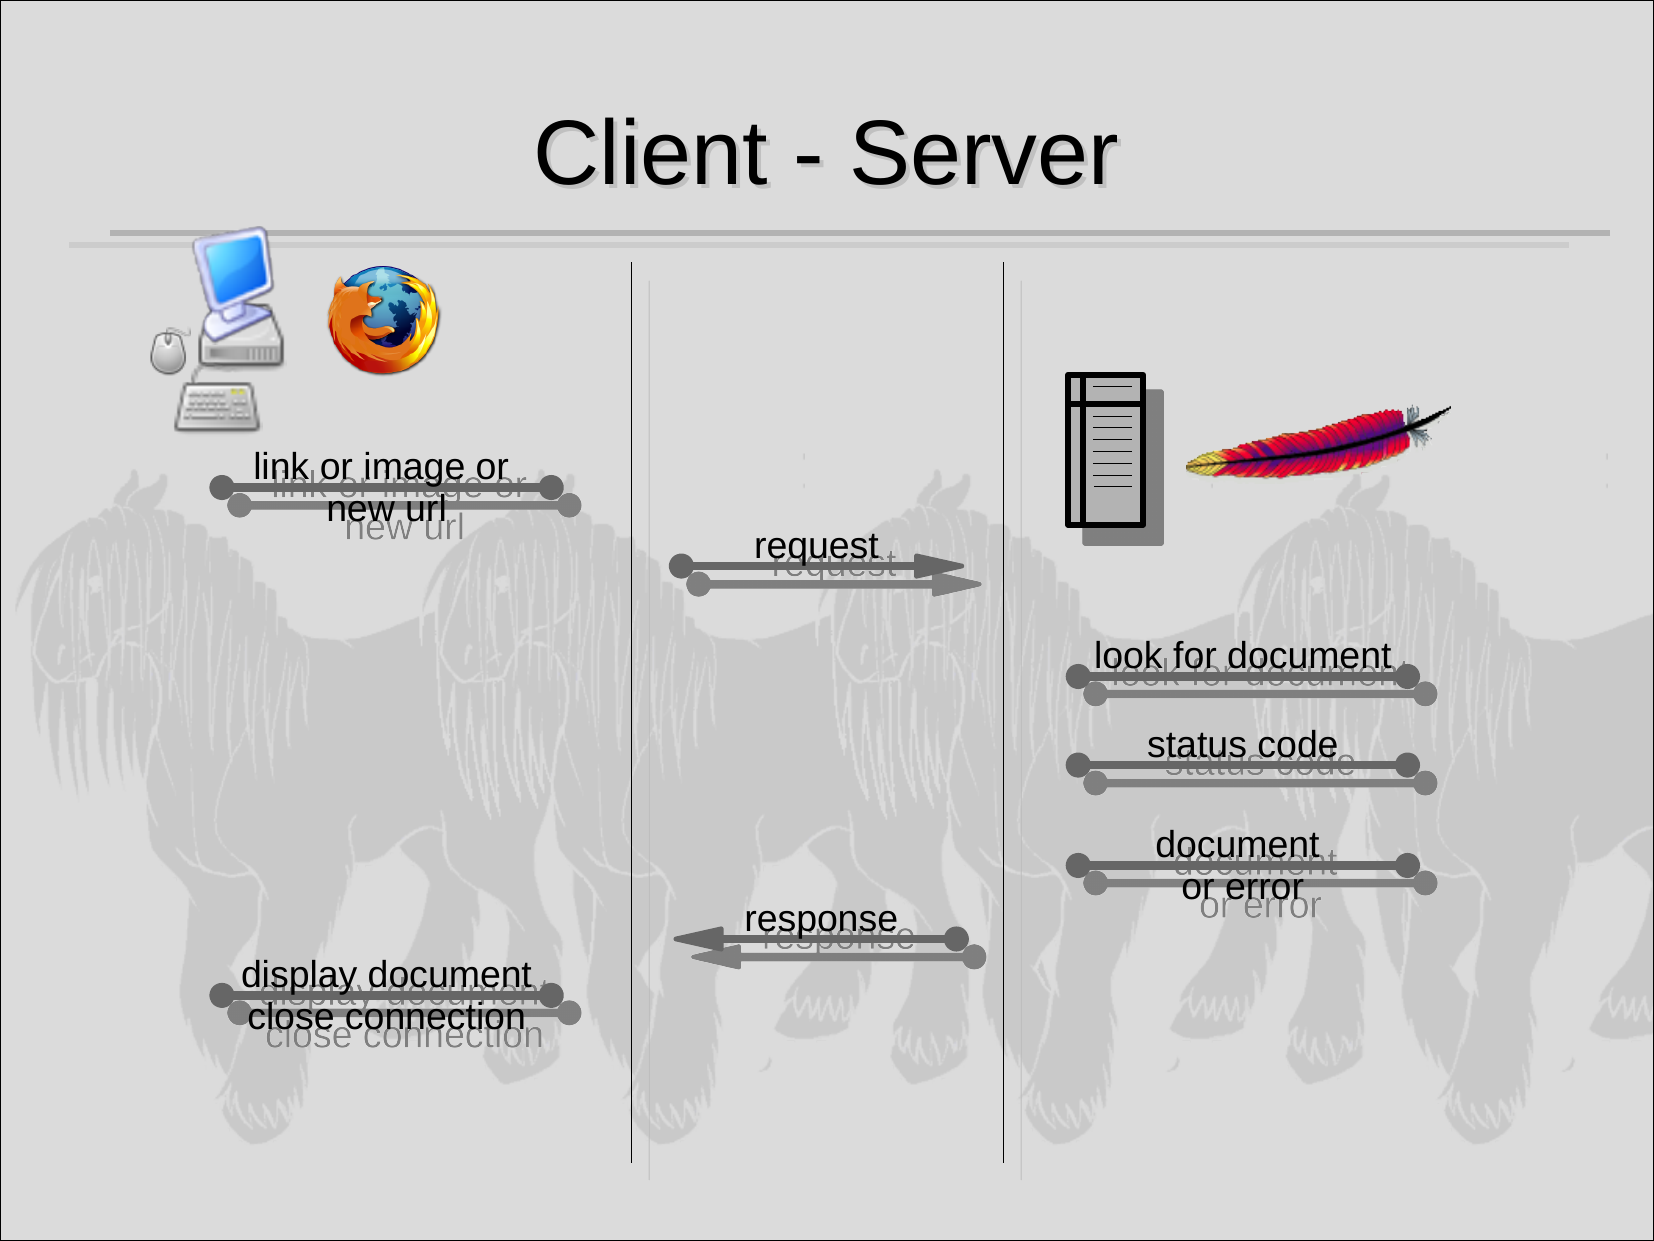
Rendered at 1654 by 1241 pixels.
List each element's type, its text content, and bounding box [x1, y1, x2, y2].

title Client - Server [82, 49, 1571, 257]
text_box [1068, 374, 1144, 525]
picture [143, 226, 294, 440]
picture [1186, 403, 1451, 484]
picture [325, 266, 444, 380]
